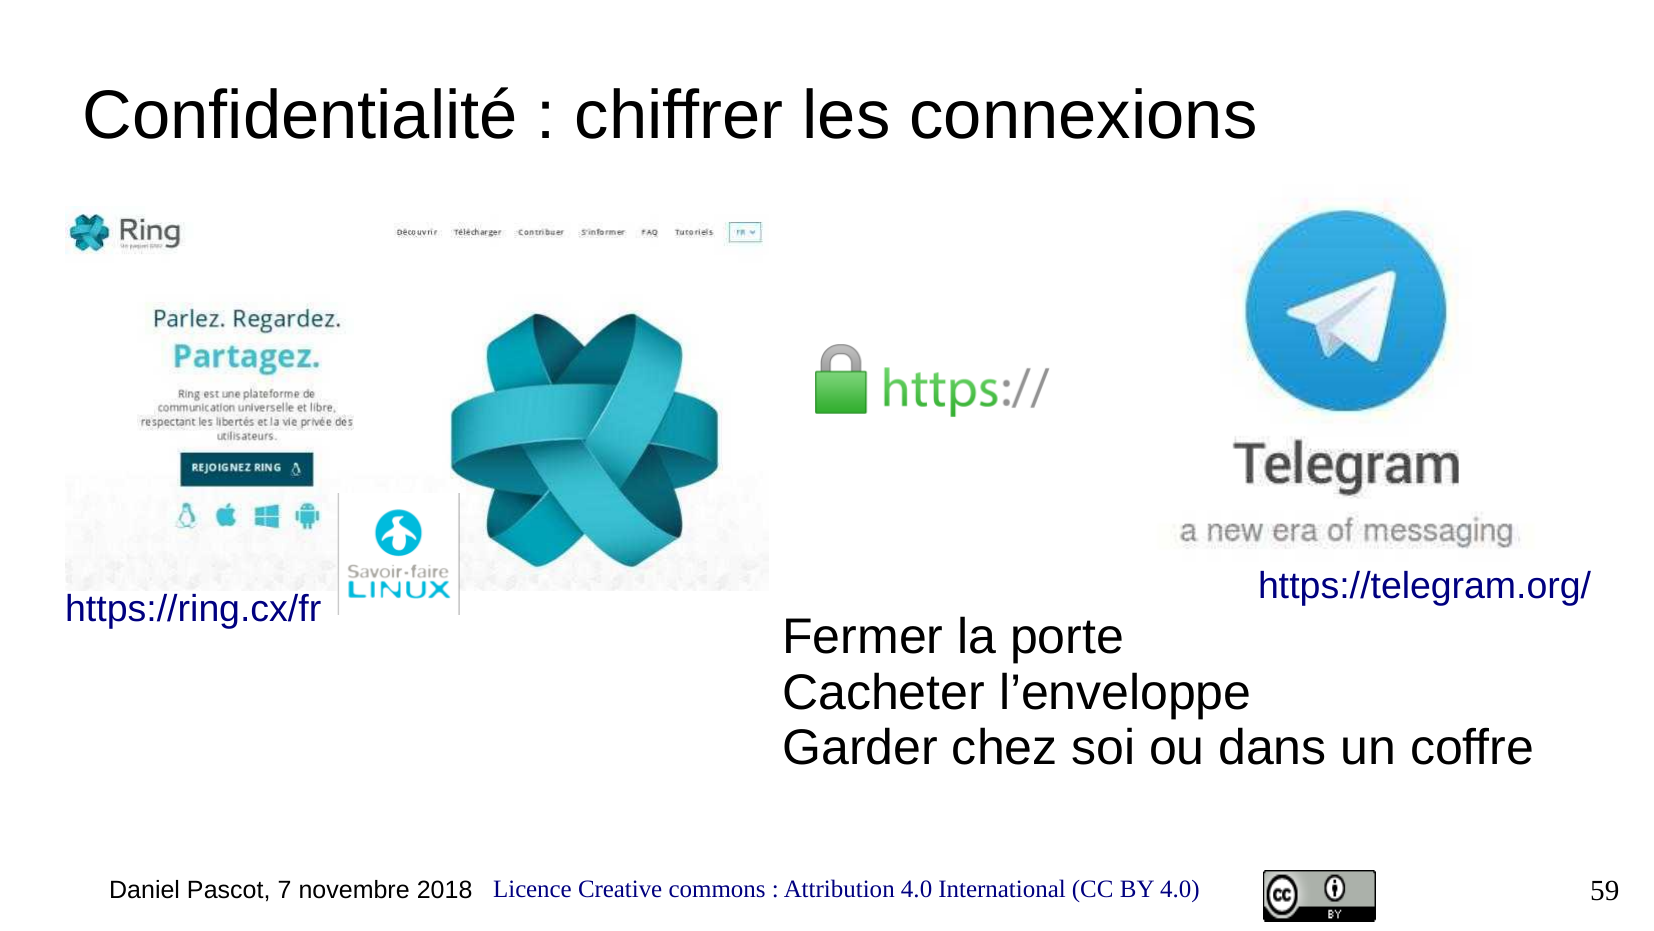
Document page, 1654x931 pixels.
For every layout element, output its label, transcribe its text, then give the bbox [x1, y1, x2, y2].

text_box Fermer la porte Cacheter l’enveloppe Garder chez soi ou dans un coffre [767, 600, 1595, 839]
picture [1263, 870, 1376, 922]
text_box https://telegram.org/ [1243, 557, 1607, 615]
picture [814, 328, 1052, 438]
title Confidentialité : chiffrer les connexions [82, 37, 1571, 193]
text_box https://ring.cx/fr [50, 579, 378, 650]
picture [65, 206, 769, 615]
picture [1133, 173, 1600, 600]
